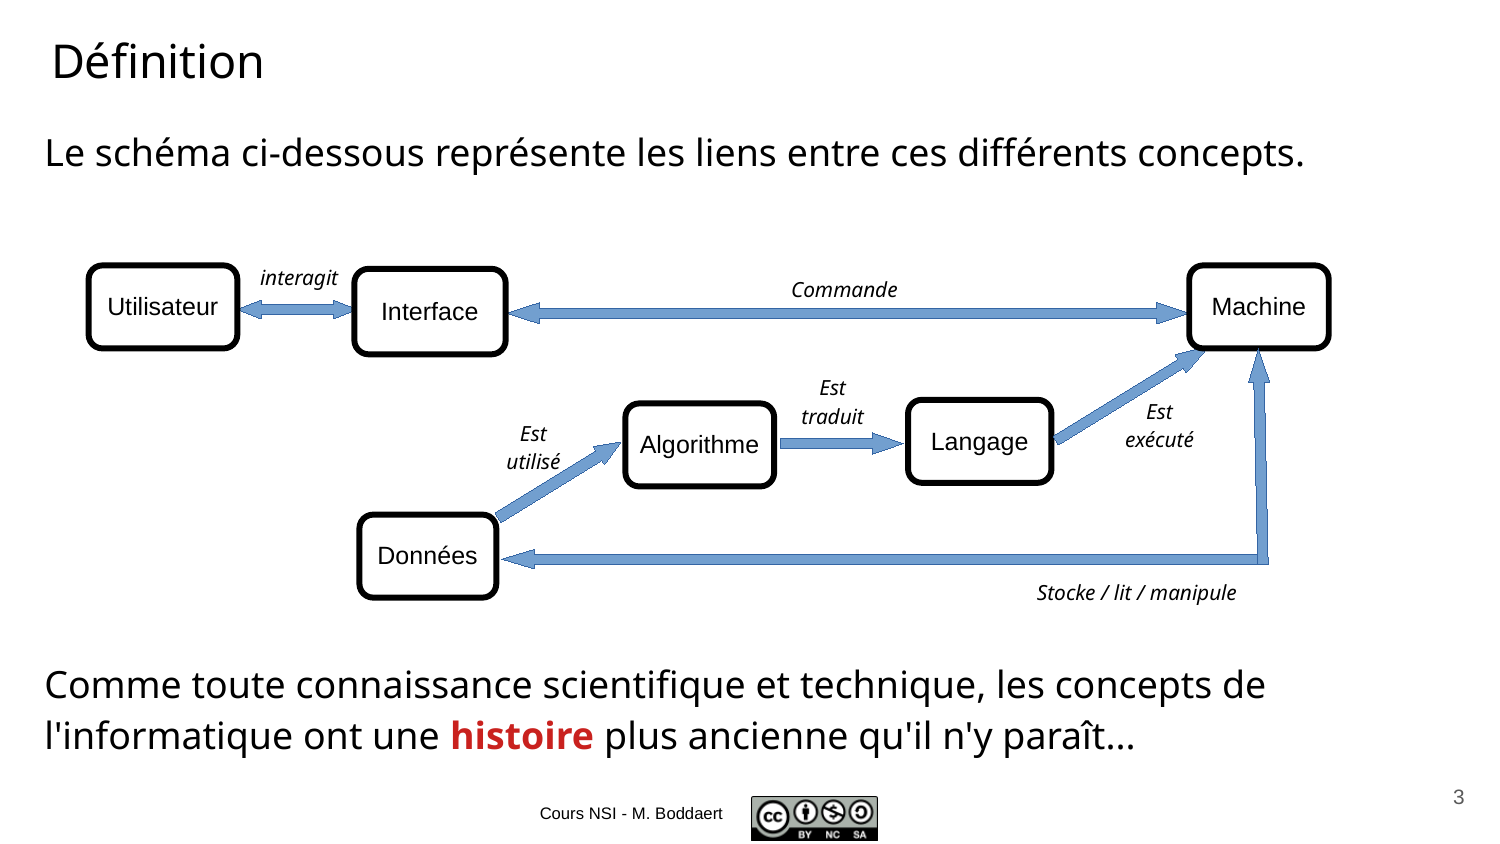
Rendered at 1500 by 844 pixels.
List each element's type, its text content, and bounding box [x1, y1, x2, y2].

text_box Interface [354, 268, 506, 355]
text_box [583, 442, 621, 473]
text_box [238, 307, 354, 319]
text_box Langage [908, 399, 1052, 483]
text_box [501, 549, 1003, 569]
text_box Stocke / lit / manipule [1003, 548, 1270, 636]
text_box Commande [767, 259, 921, 319]
text_box Le schéma ci-dessous représente les liens entre ces différents concepts. [29, 118, 1477, 221]
text_box Est traduit [783, 370, 882, 434]
text_box Utilisateur [88, 265, 238, 349]
text_box Est utilisé [484, 415, 583, 479]
text_box [1141, 348, 1207, 382]
text_box [506, 302, 767, 324]
text_box Est exécuté [1104, 382, 1215, 469]
text_box [1248, 348, 1270, 565]
text_box Machine [1189, 265, 1329, 349]
picture [751, 796, 878, 841]
text_box [921, 302, 1189, 324]
text_box Comme toute connaissance scientifique et technique, les concepts de l'informatique ont une histoire plus ancienne qu'il n'y paraît... [29, 651, 1500, 774]
text_box interagit [237, 248, 361, 307]
title Définition [51, 13, 1449, 108]
text_box [780, 434, 904, 455]
text_box Données [359, 514, 497, 598]
text_box Algorithme [625, 403, 775, 487]
text_box [1053, 404, 1104, 445]
slide_number <numéro> [1389, 774, 1480, 830]
text_box [495, 479, 572, 523]
